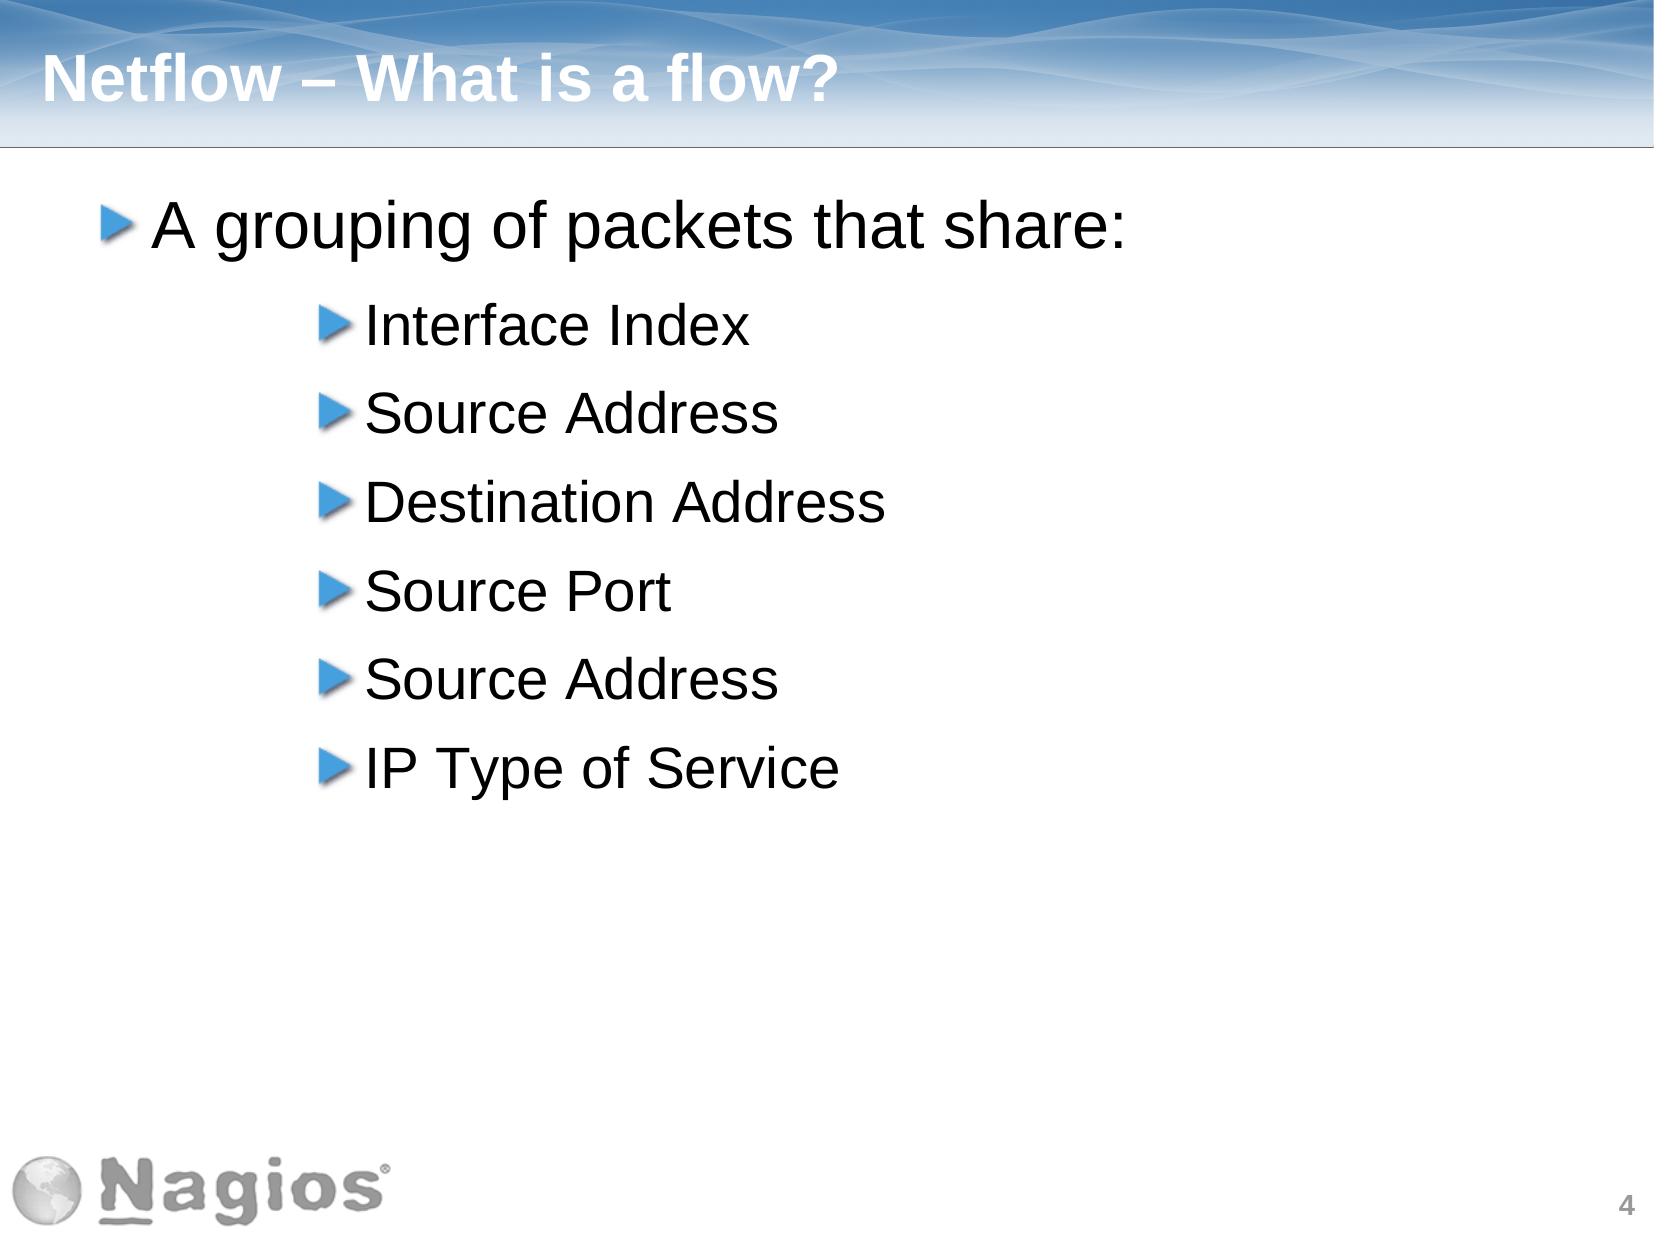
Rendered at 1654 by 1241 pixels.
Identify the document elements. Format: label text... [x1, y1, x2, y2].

list A grouping of packets that share: Interface Index Source Address Destination Address Source Port Source Address IP Type of Service [80, 188, 1569, 1007]
title Netflow – What is a flow? [41, 29, 1248, 127]
picture [5, 1143, 400, 1239]
picture [0, 0, 1654, 147]
